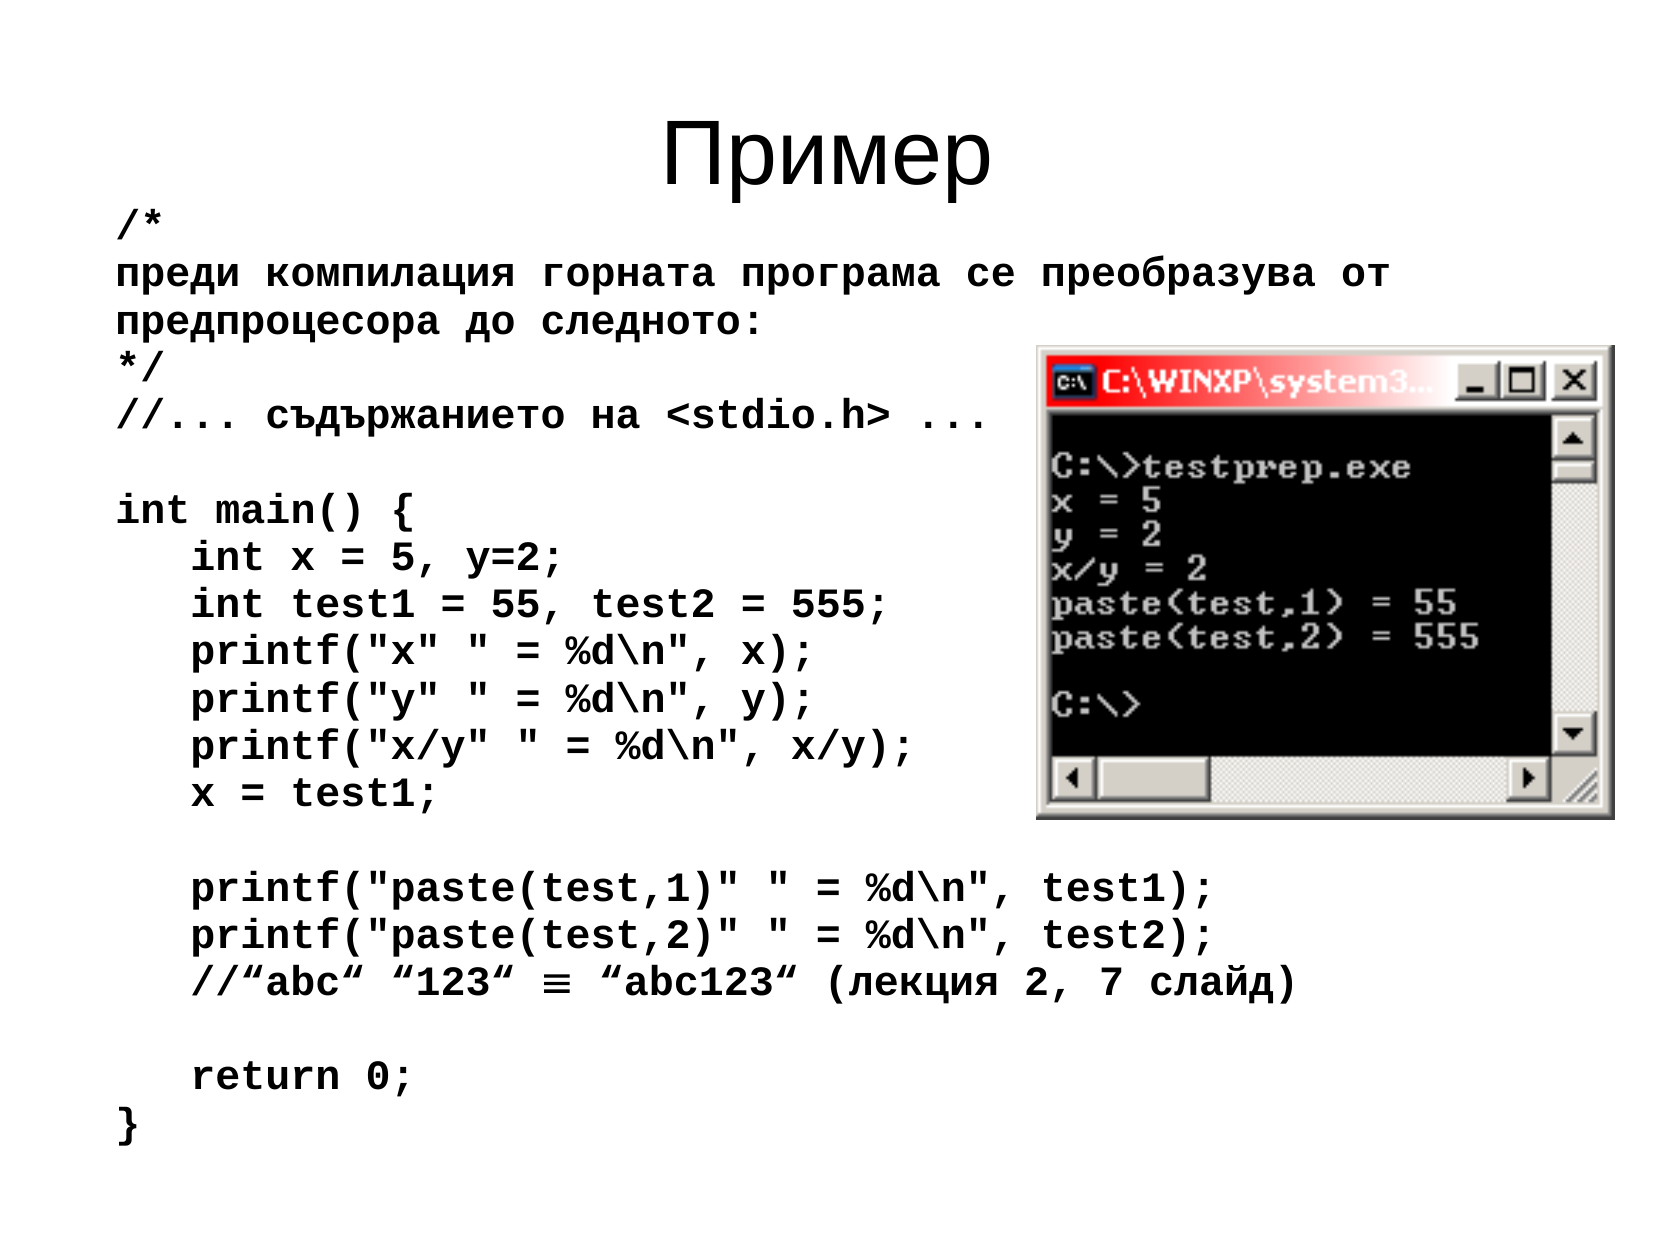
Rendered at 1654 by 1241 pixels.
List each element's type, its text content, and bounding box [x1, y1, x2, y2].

title Пример [82, 49, 1571, 257]
picture [1036, 345, 1615, 820]
text_box /* преди компилация горната програма се преобразува от предпроцесора до следното: */ //... съдържанието на <stdio.h> ... int main() { int x = 5, y=2; int test1 = 55, test2 = 555; printf("x" " = %d\n", x); printf("y" " = %d\n", y); printf("x/y" " = %d\n", x/y); x = test1; printf("paste(test,1)" " = %d\n", test1); printf("paste(test,2)" " = %d\n", test2); //“abc“ “123“  “abc123“ (лекция 2, 7 слайд) return 0; } [100, 197, 1642, 1223]
